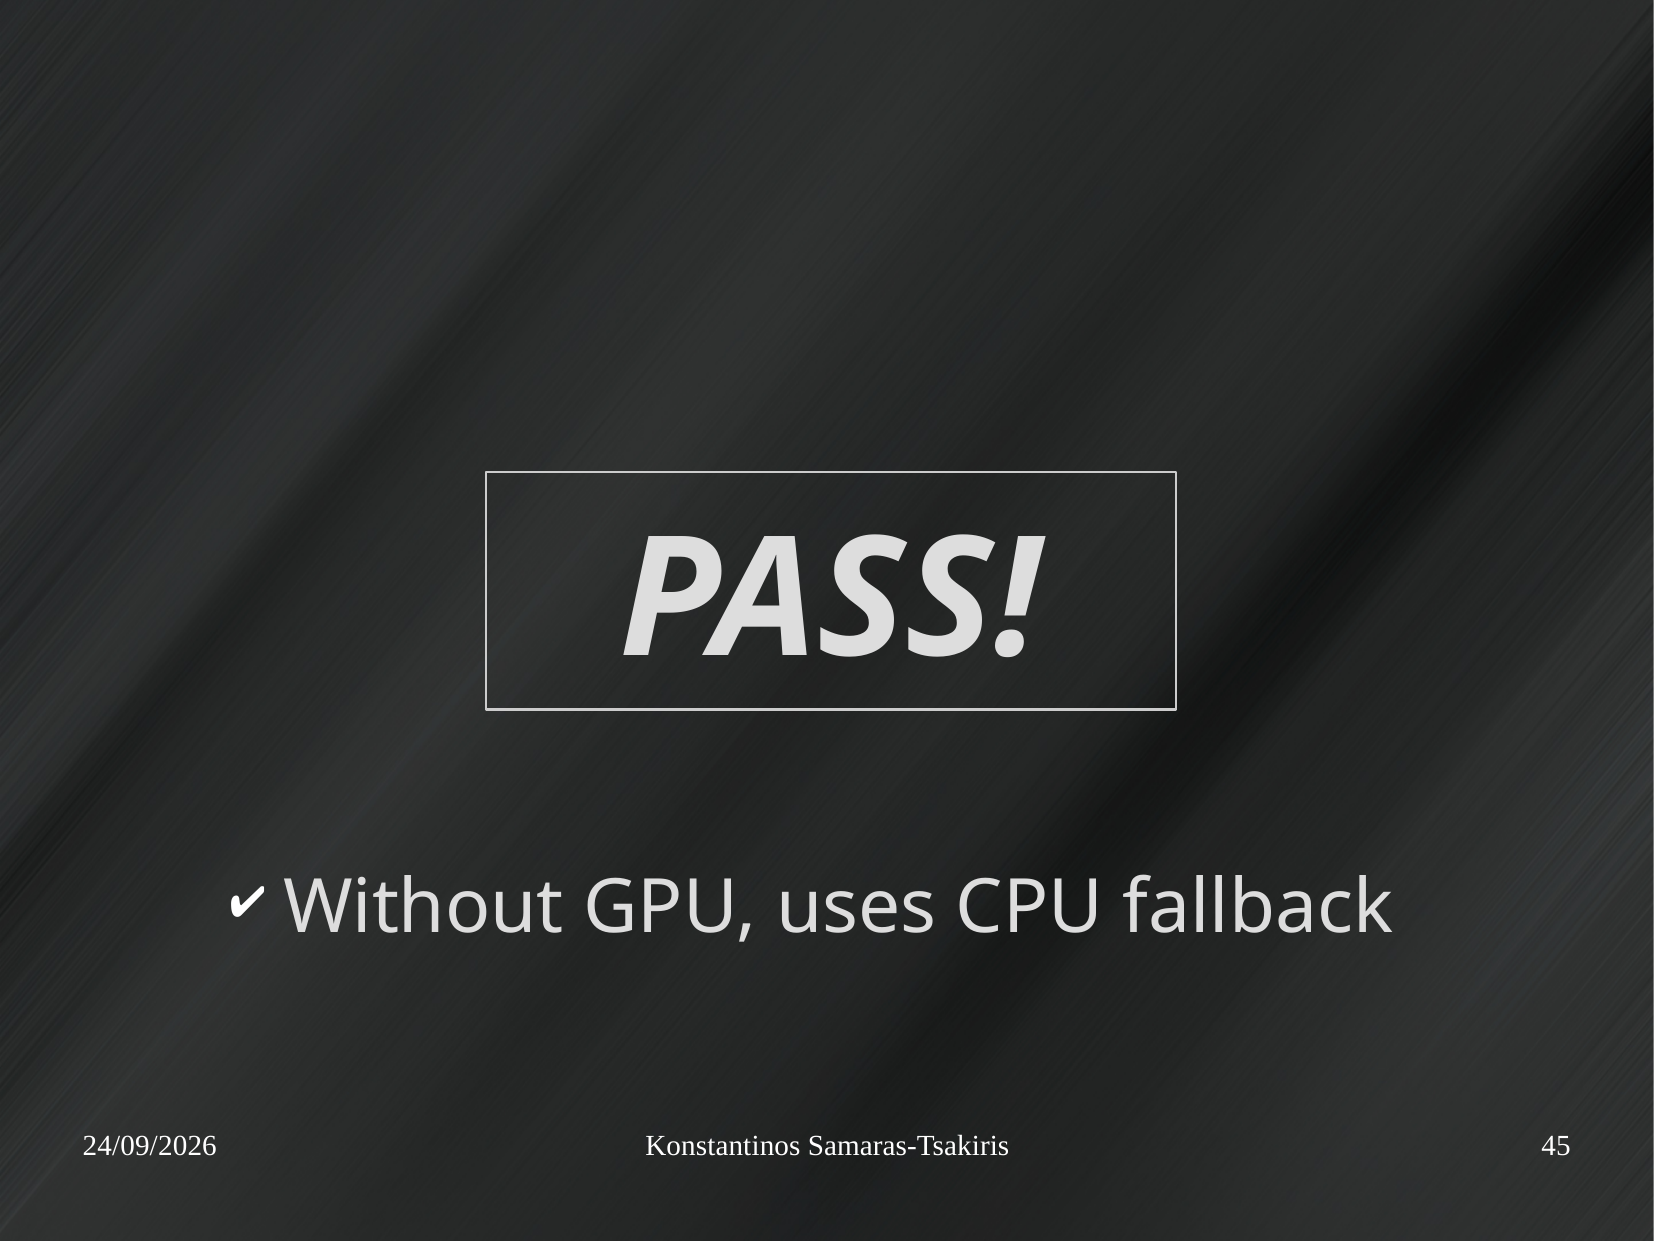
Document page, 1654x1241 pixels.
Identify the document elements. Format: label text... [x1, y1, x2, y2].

picture [0, 0, 1654, 1241]
list PASS! [485, 472, 1176, 710]
list Without GPU, uses CPU fallback [59, 774, 1548, 1033]
